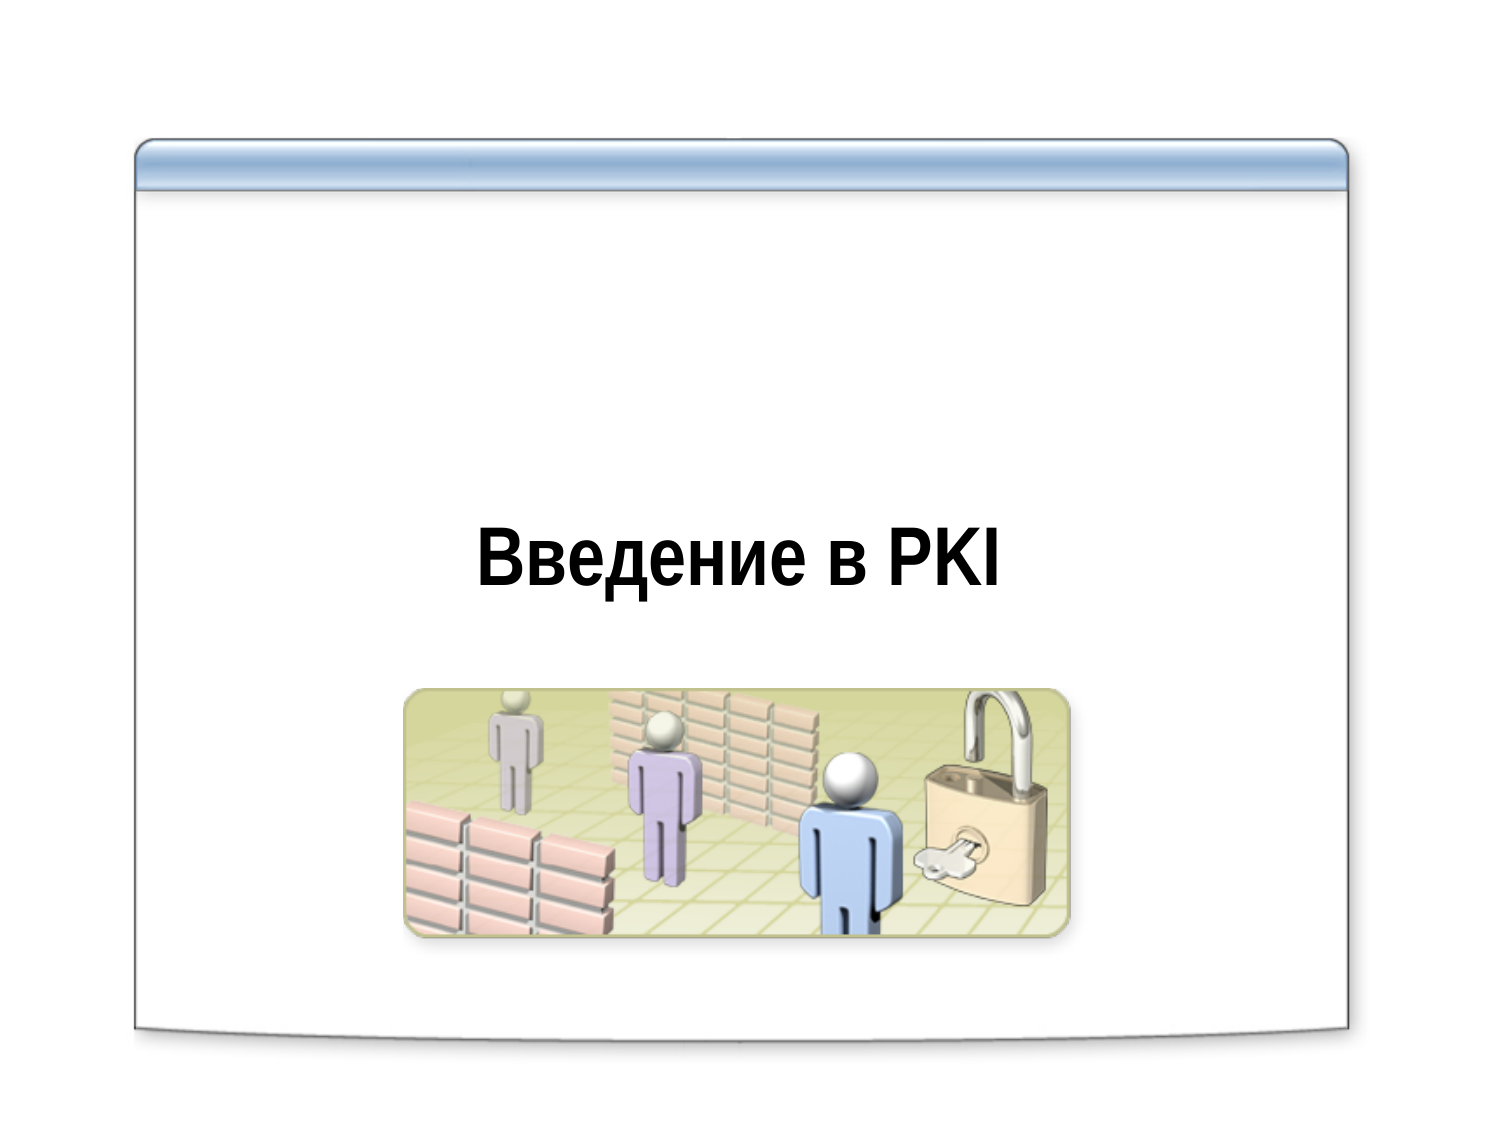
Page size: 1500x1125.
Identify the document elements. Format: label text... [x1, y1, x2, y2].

picture [125, 137, 1376, 1075]
title Введение в PKI [217, 305, 1276, 817]
